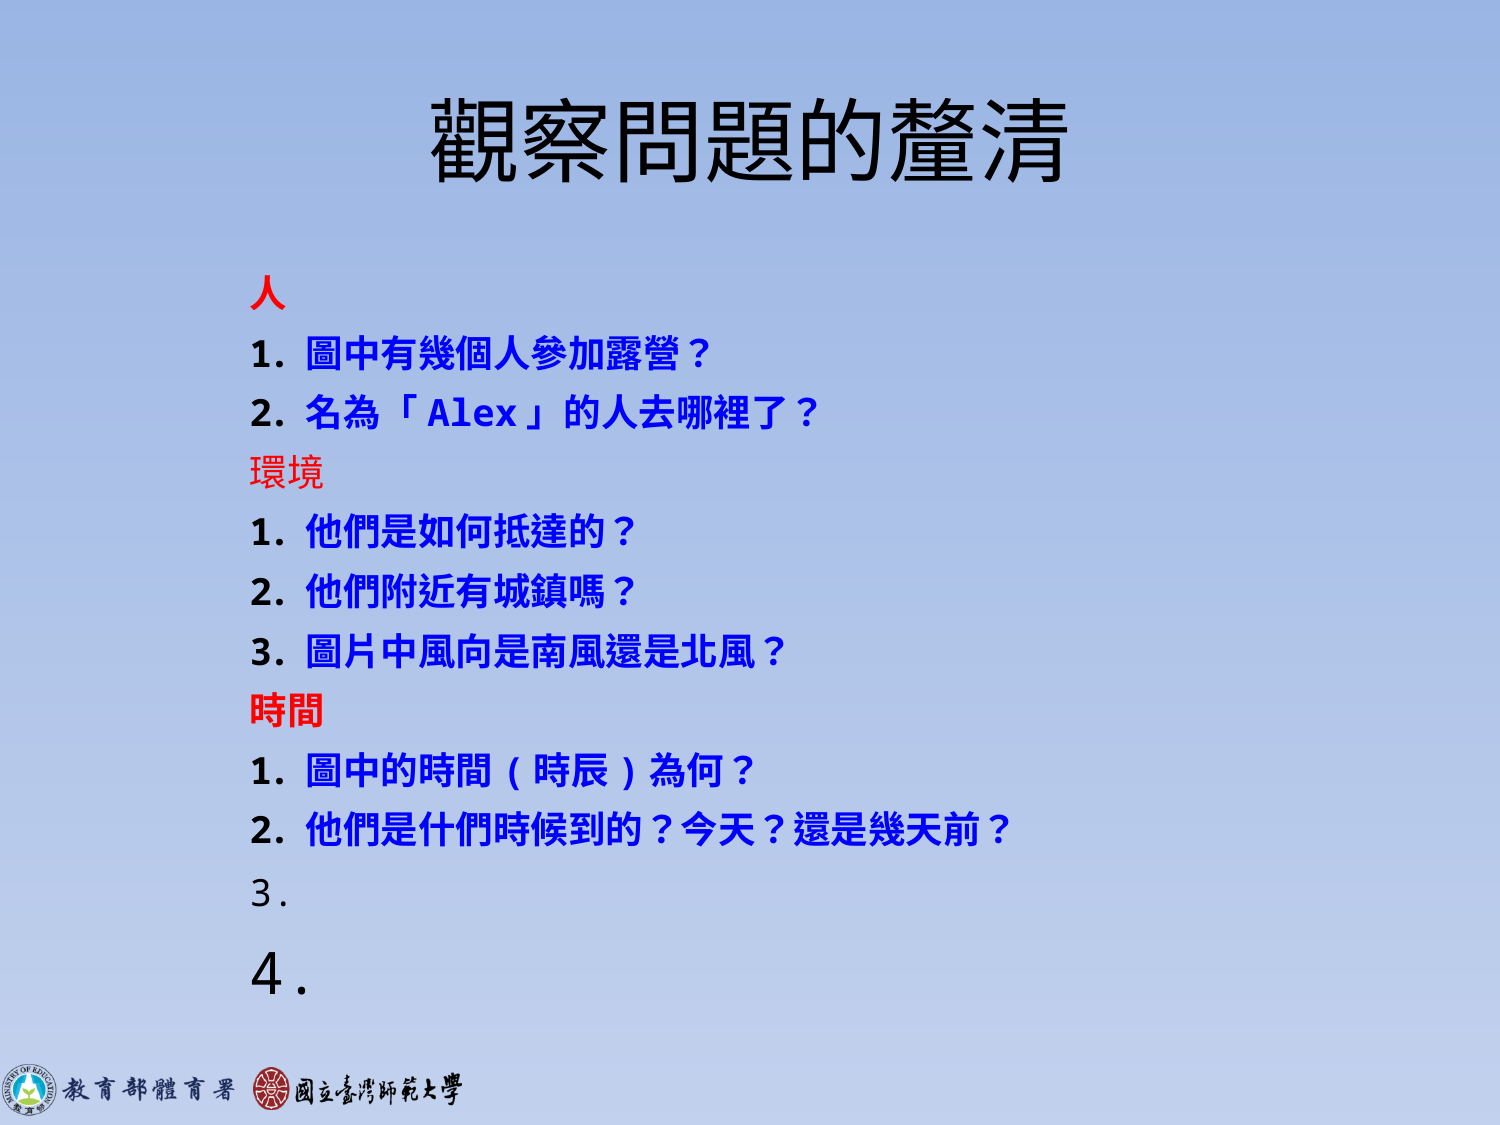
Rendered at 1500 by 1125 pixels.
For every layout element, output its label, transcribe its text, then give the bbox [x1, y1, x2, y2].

title 觀察問題的釐清 [75, 45, 1426, 233]
list 人 圖中有幾個人參加露營？ 名為「Alex」的人去哪裡了？ 環境 他們是如何抵達的？ 他們附近有城鎮嗎？ 圖片中風向是南風還是北風？ 時間 圖中的時間(時辰)為何？ 他們是什們時候到的？今天？還是幾天前？ [234, 262, 1426, 1005]
